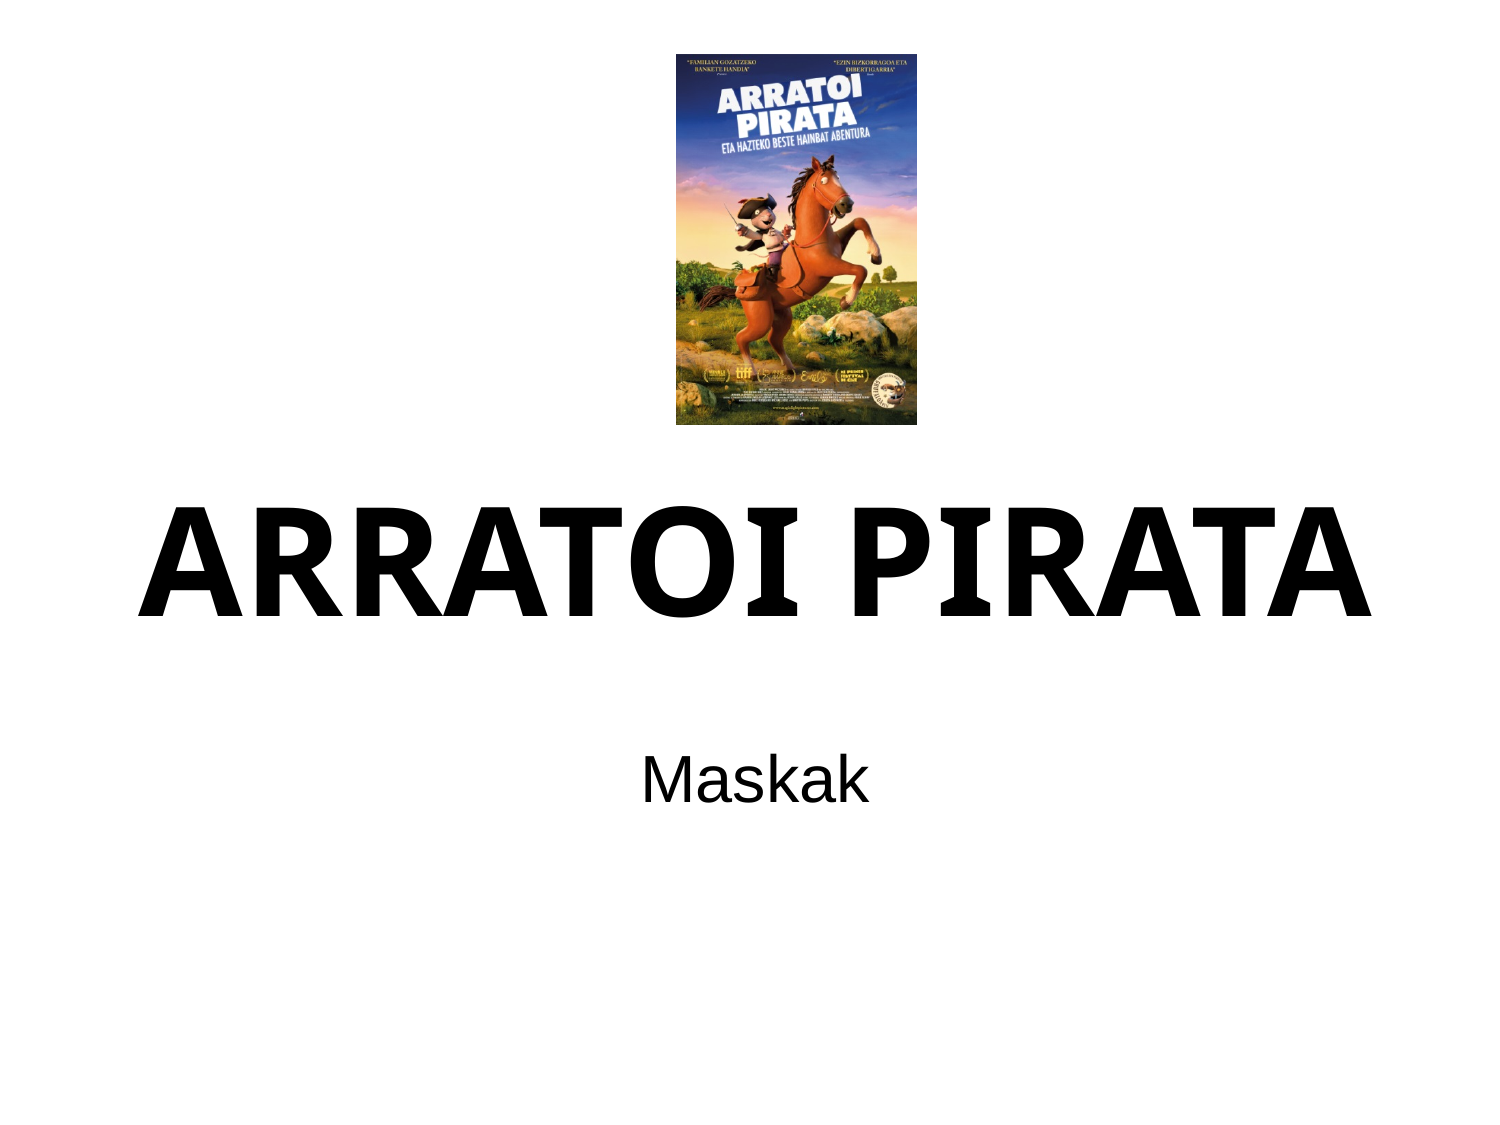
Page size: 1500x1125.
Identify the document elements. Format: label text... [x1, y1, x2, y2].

subtitle Maskak [159, 727, 1352, 1024]
picture [676, 54, 917, 425]
title ARRATOI PIRATA [41, 456, 1471, 705]
